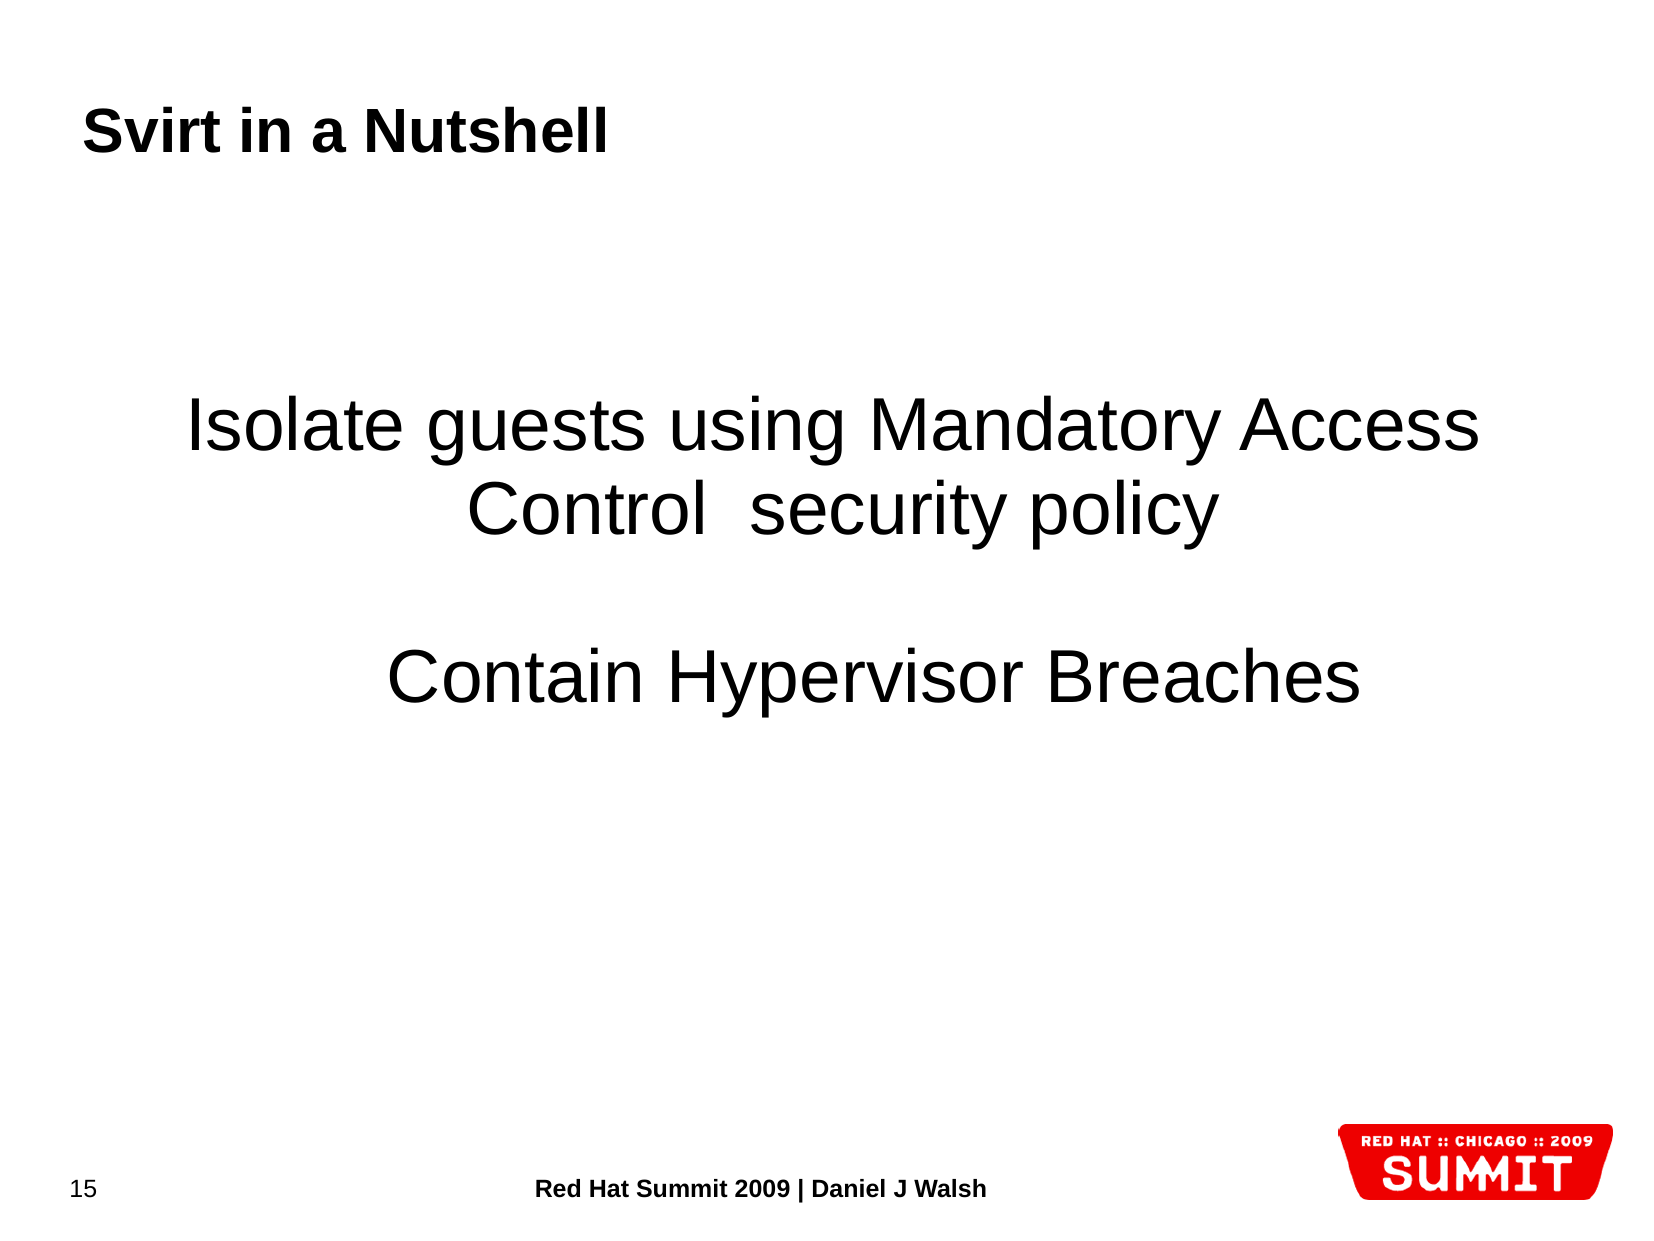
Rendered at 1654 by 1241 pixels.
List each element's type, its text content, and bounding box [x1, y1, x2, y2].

title Svirt in a Nutshell [82, 37, 1571, 226]
picture [1338, 1124, 1613, 1200]
text_box Isolate guests using Mandatory Access Control security policy Contain Hypervisor Breaches [75, 375, 1613, 1088]
